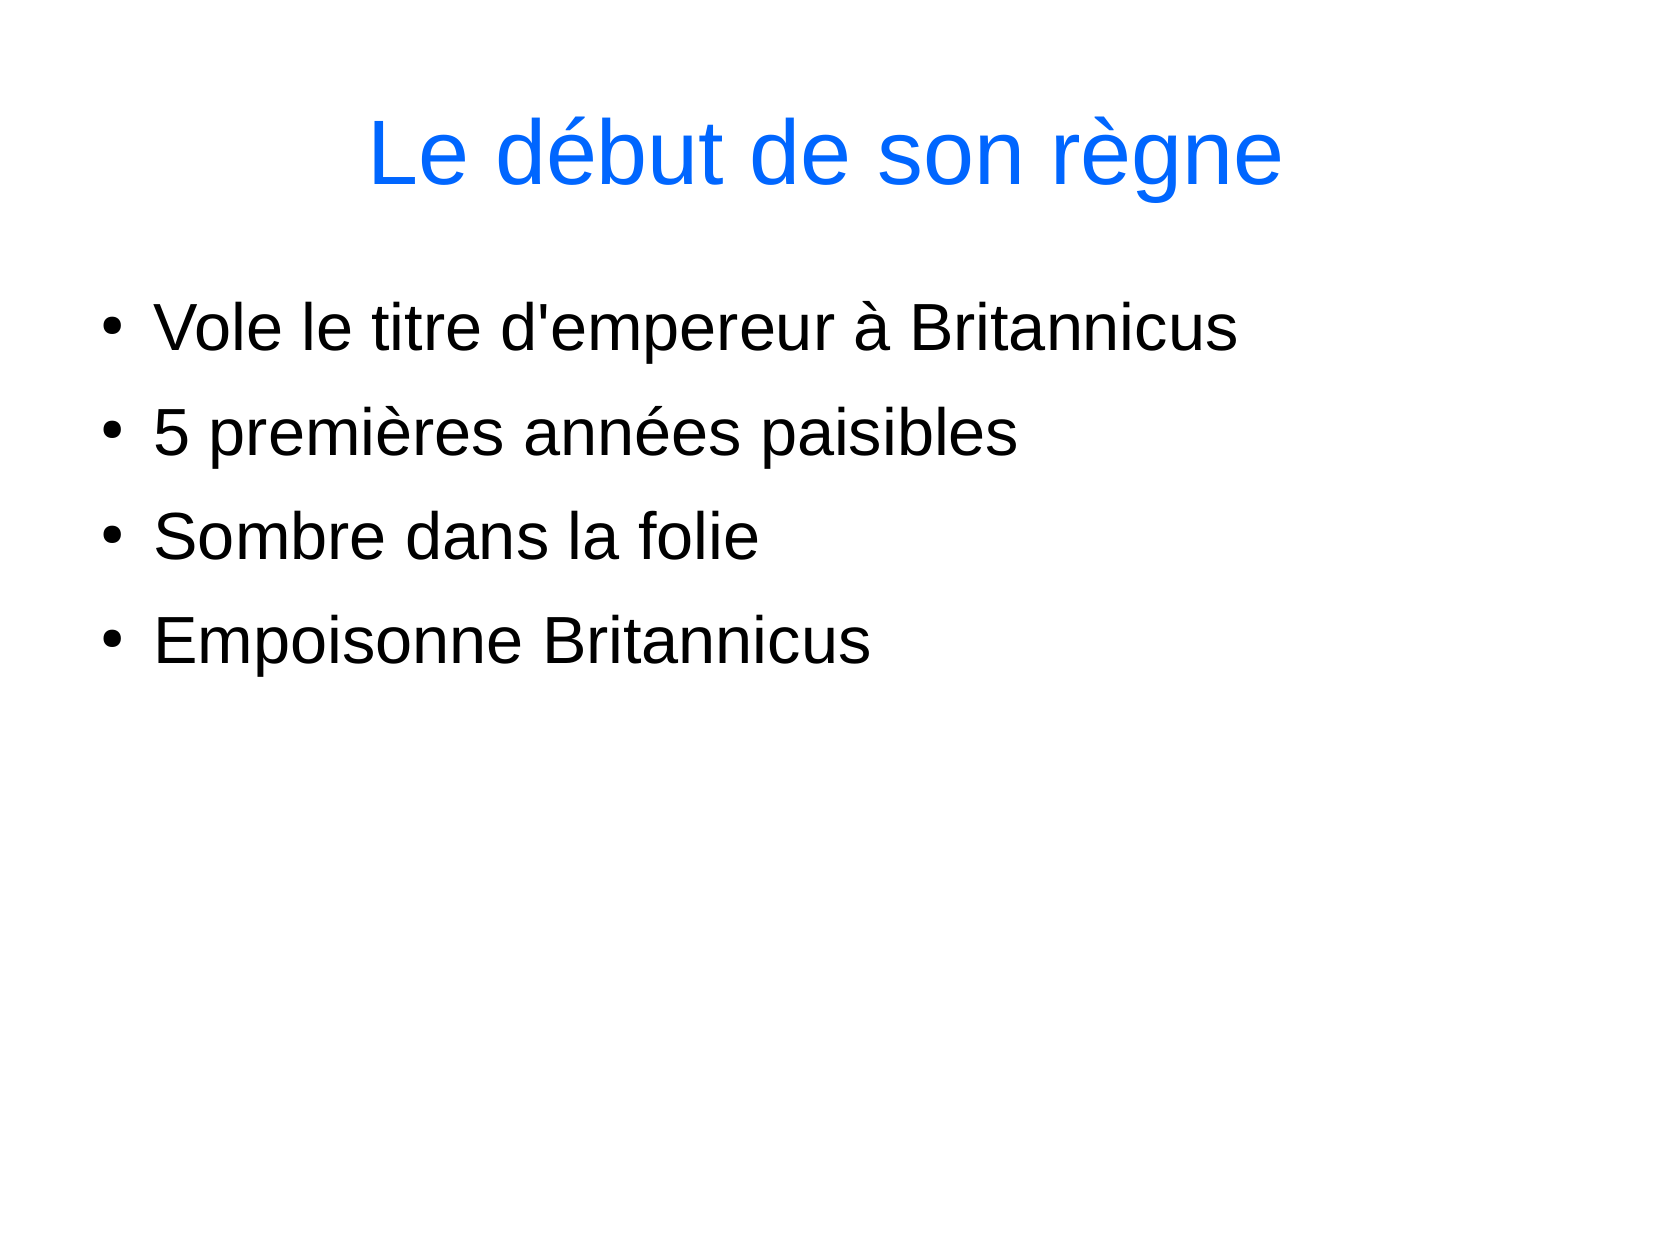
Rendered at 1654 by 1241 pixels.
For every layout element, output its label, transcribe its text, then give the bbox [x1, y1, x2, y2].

title Le début de son règne [82, 49, 1571, 257]
list Vole le titre d'empereur à Britannicus 5 premières années paisibles Sombre dans la folie Empoisonne Britannicus [82, 290, 1571, 1109]
